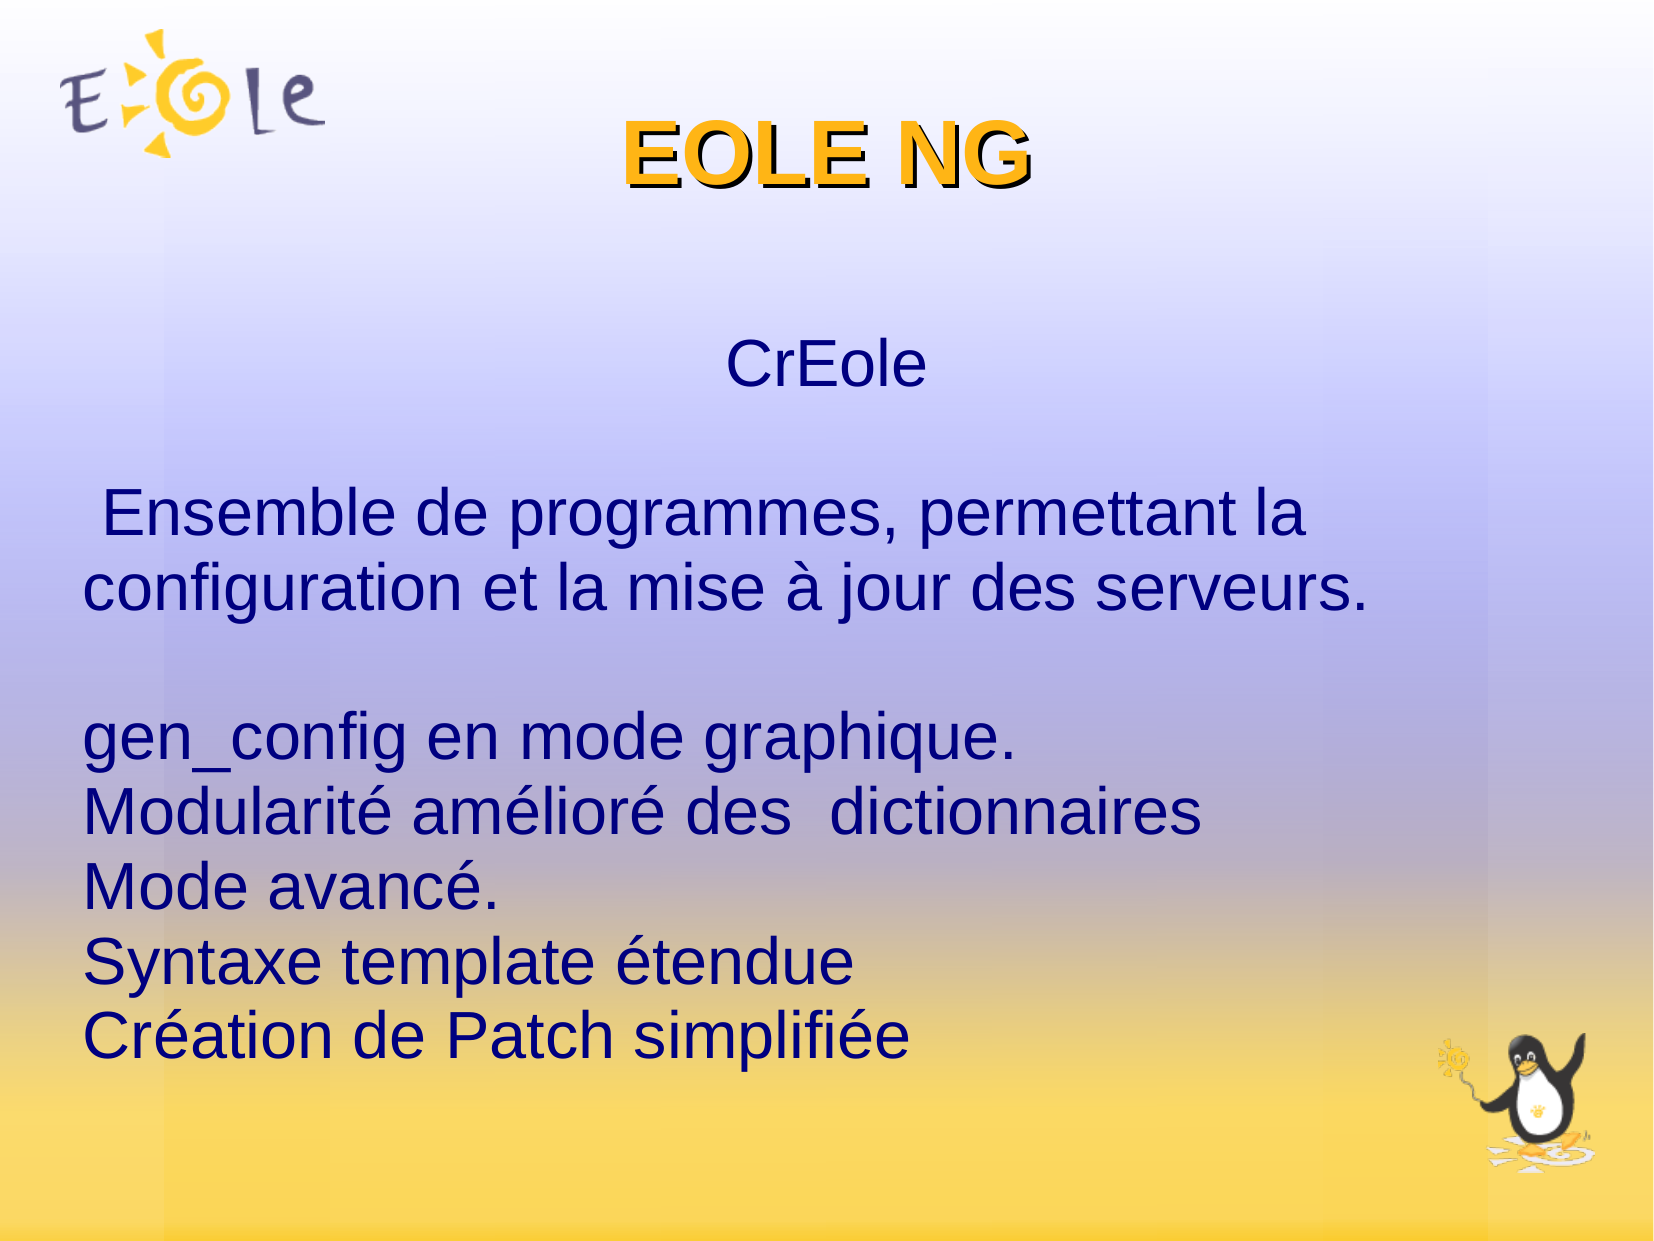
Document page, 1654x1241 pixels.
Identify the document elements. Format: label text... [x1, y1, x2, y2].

picture [0, 0, 1654, 1241]
subtitle CrEole Ensemble de programmes, permettant la configuration et la mise à jour des serveurs. gen_config en mode graphique. Modularité amélioré des dictionnaires Mode avancé. Syntaxe template étendue Création de Patch simplifiée [82, 201, 1571, 1198]
title EOLE NG [82, 49, 1571, 201]
